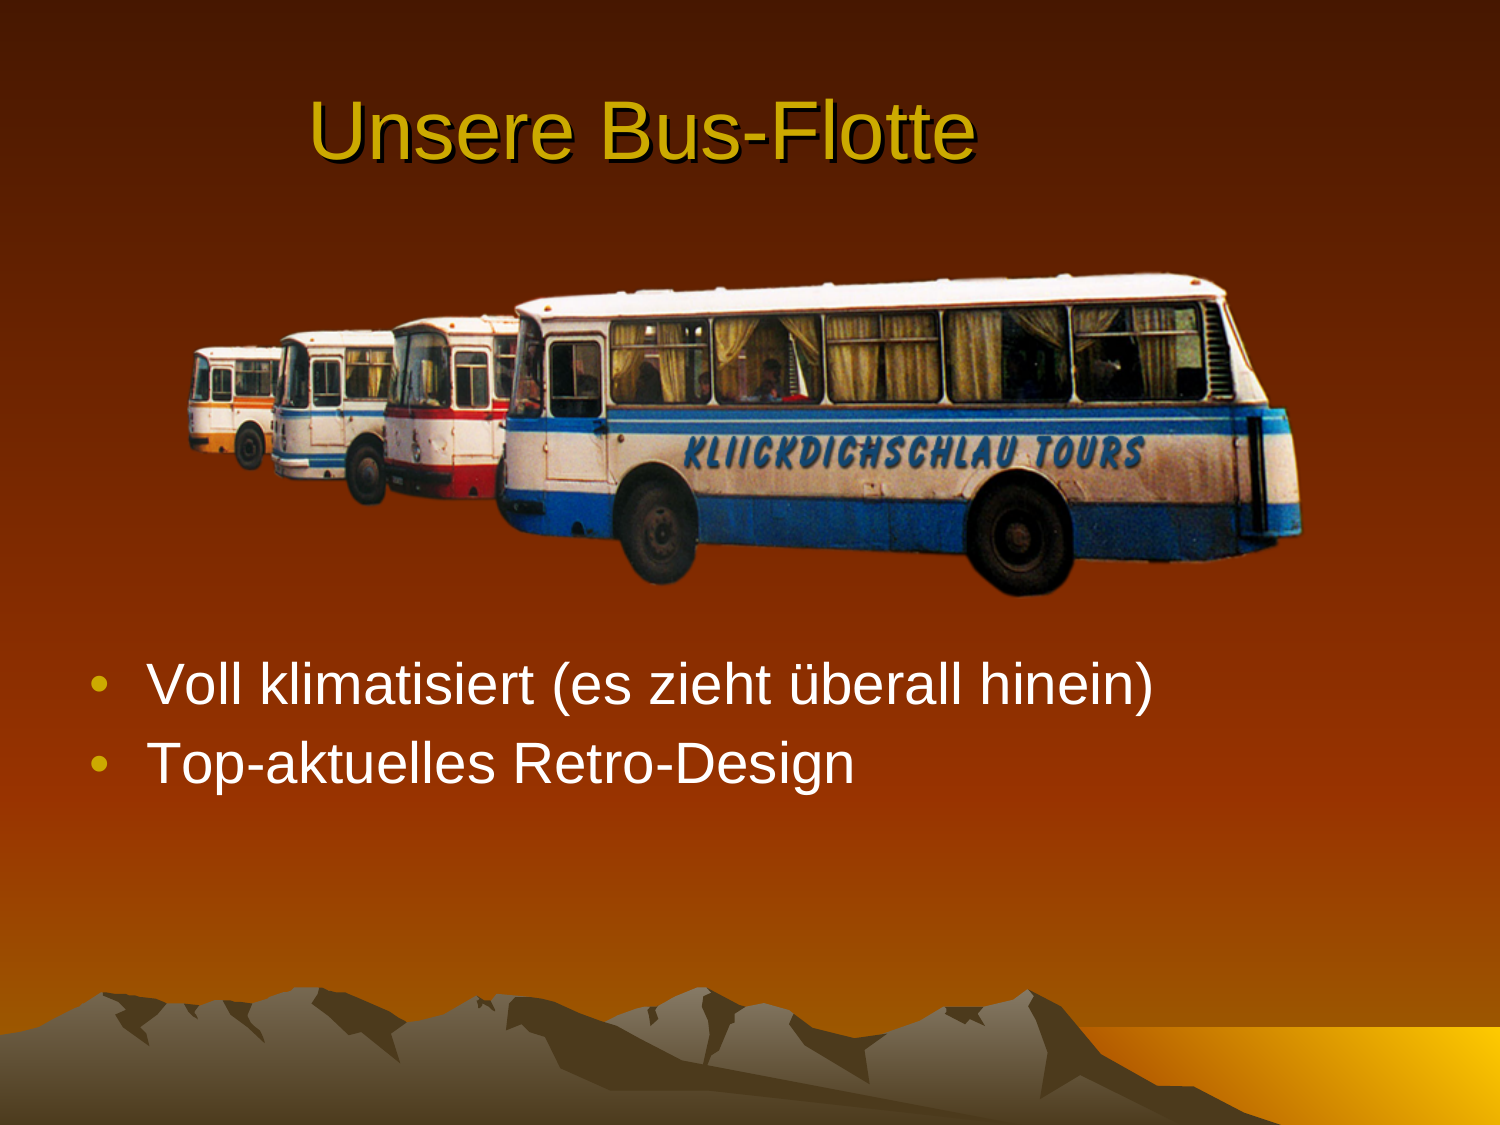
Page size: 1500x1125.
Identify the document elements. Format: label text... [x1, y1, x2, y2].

picture [179, 262, 1321, 619]
list Voll klimatisiert (es zieht überall hinein) Top-aktuelles Retro-Design [75, 643, 1426, 1001]
title Unsere Bus-Flotte [74, 37, 1211, 225]
